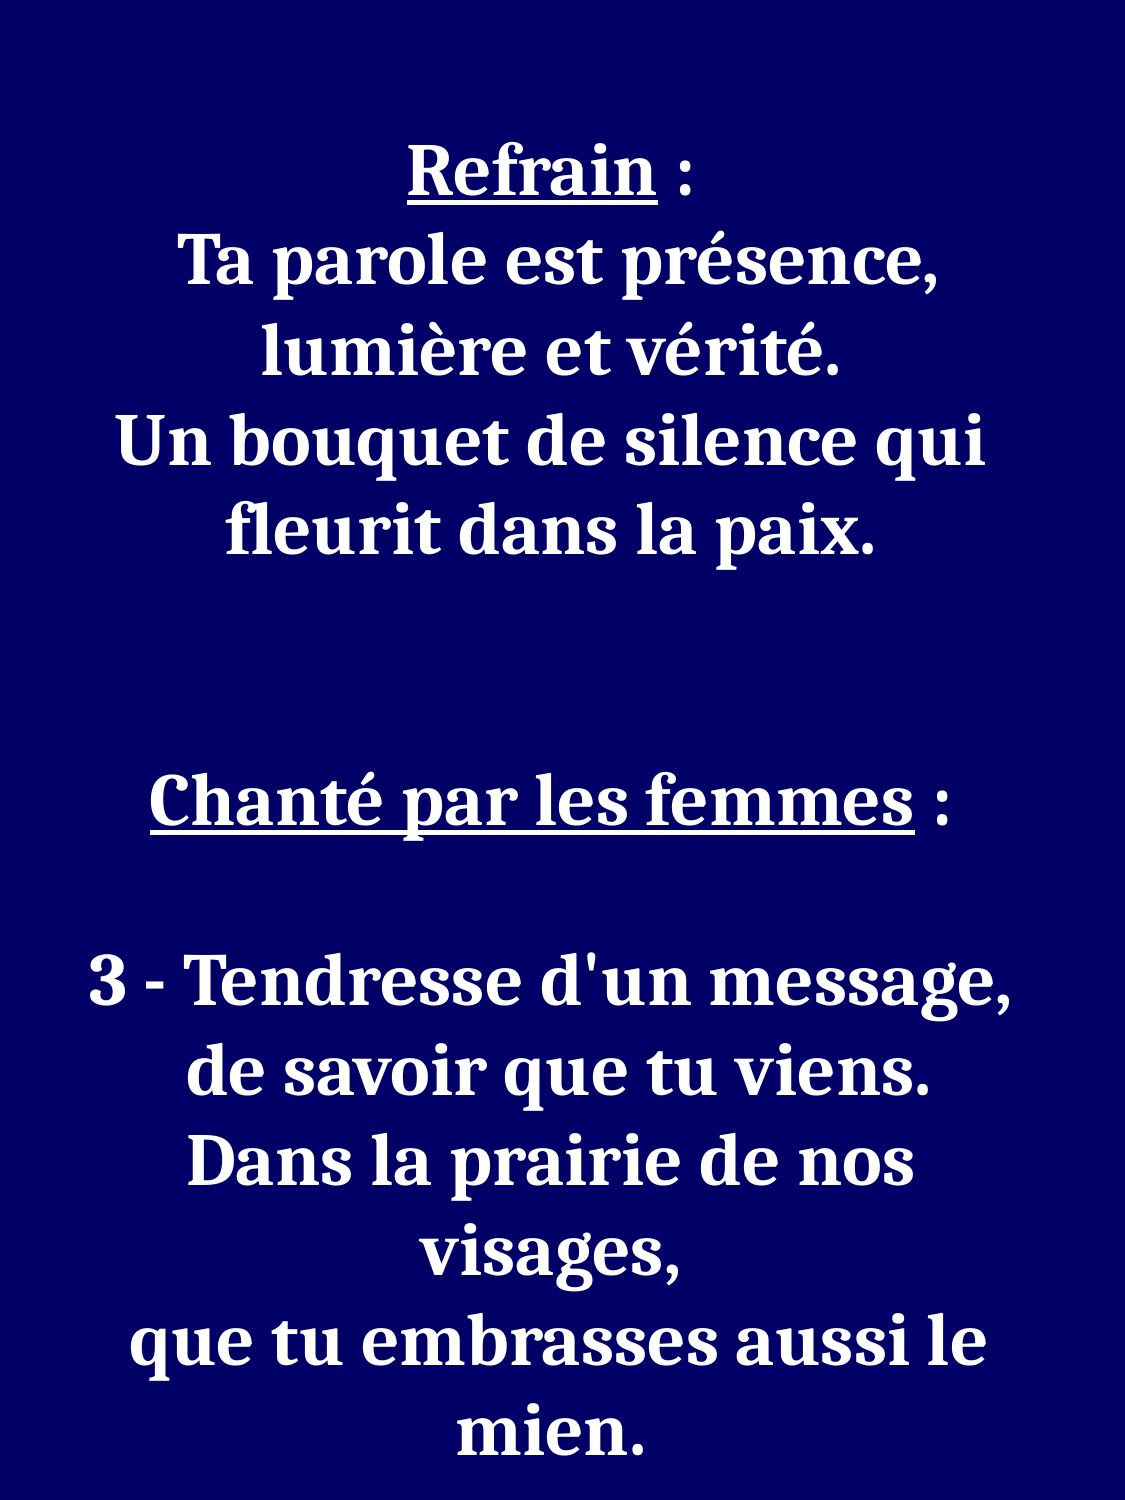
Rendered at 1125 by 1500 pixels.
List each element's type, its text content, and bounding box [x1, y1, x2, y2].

text_box Refrain : Ta parole est présence, lumière et vérité. Un bouquet de silence qui fleurit dans la paix. Chanté par les femmes : 3 - Tendresse d'un message, de savoir que tu viens. Dans la prairie de nos visages, que tu embrasses aussi le mien. [43, 112, 1059, 1476]
